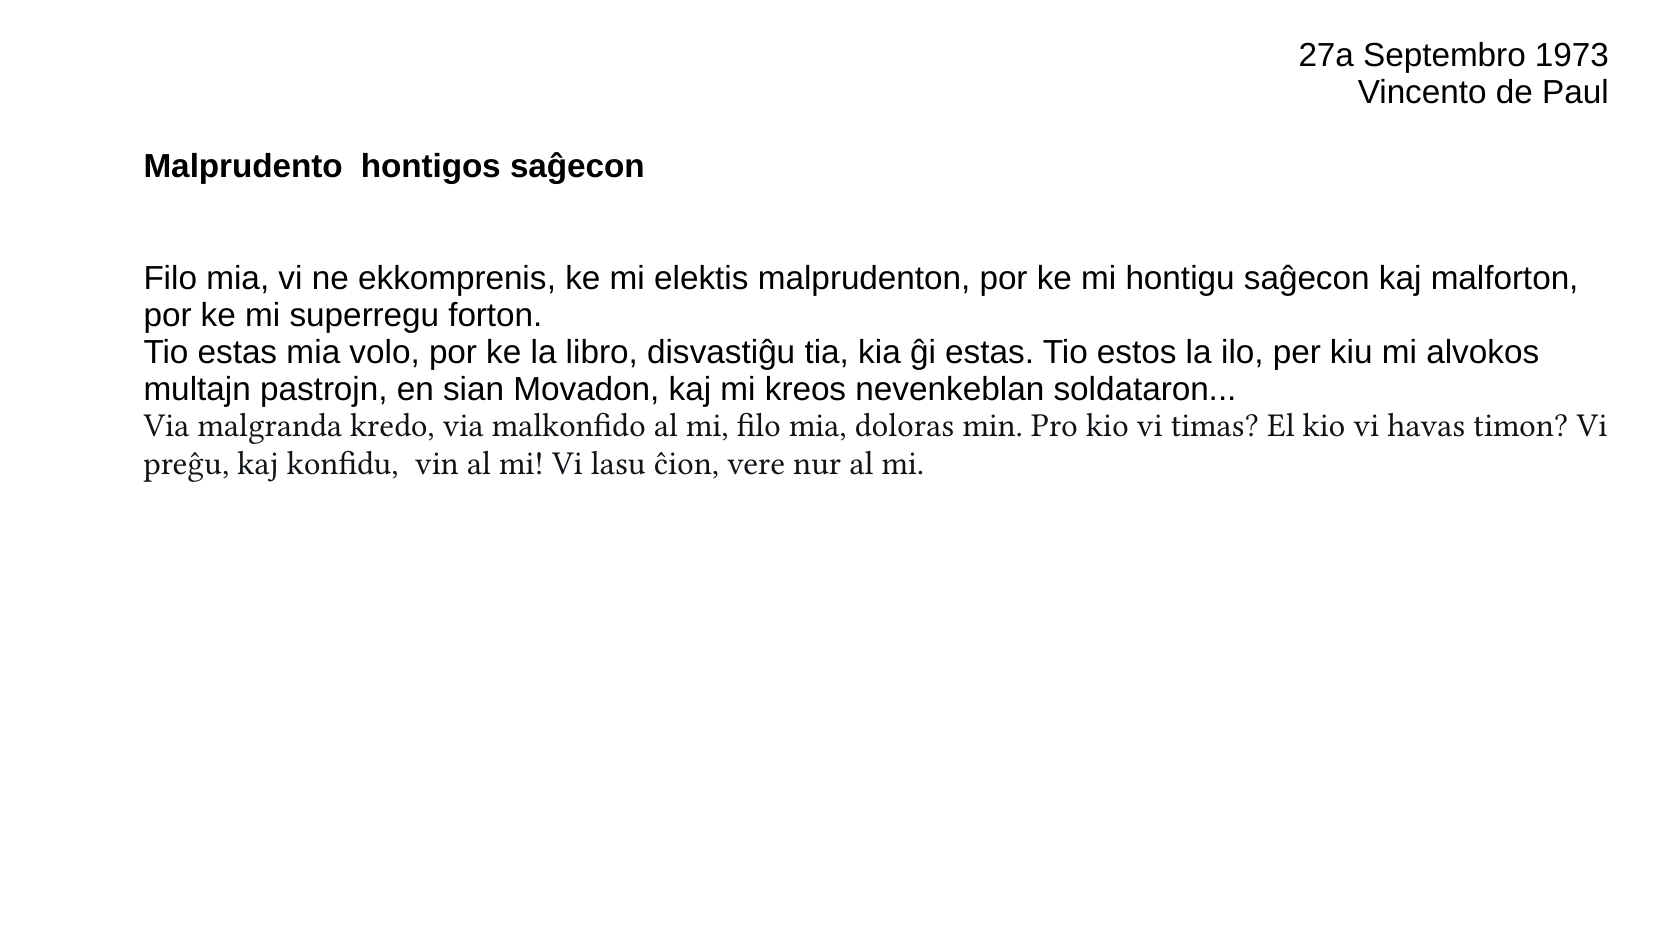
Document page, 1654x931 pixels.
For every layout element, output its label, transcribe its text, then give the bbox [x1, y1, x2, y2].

text_box 27a Septembro 1973 Vincento de Paul Malprudento hontigos saĝecon Filo mia, vi ne ekkomprenis, ke mi elektis malprudenton, por ke mi hontigu saĝecon kaj malforton, por ke mi superregu forton. Tio estas mia volo, por ke la libro, disvastiĝu tia, kia ĝi estas. Tio estos la ilo, per kiu mi alvokos multajn pastrojn, en sian Movadon, kaj mi kreos nevenkeblan soldataron... Via malgranda kredo, via malkonfido al mi, filo mia, doloras min. Pro kio vi timas? El kio vi havas timon? Vi preĝu, kaj konfidu, vin al mi! Vi lasu ĉion, vere nur al mi. [59, 29, 1625, 857]
